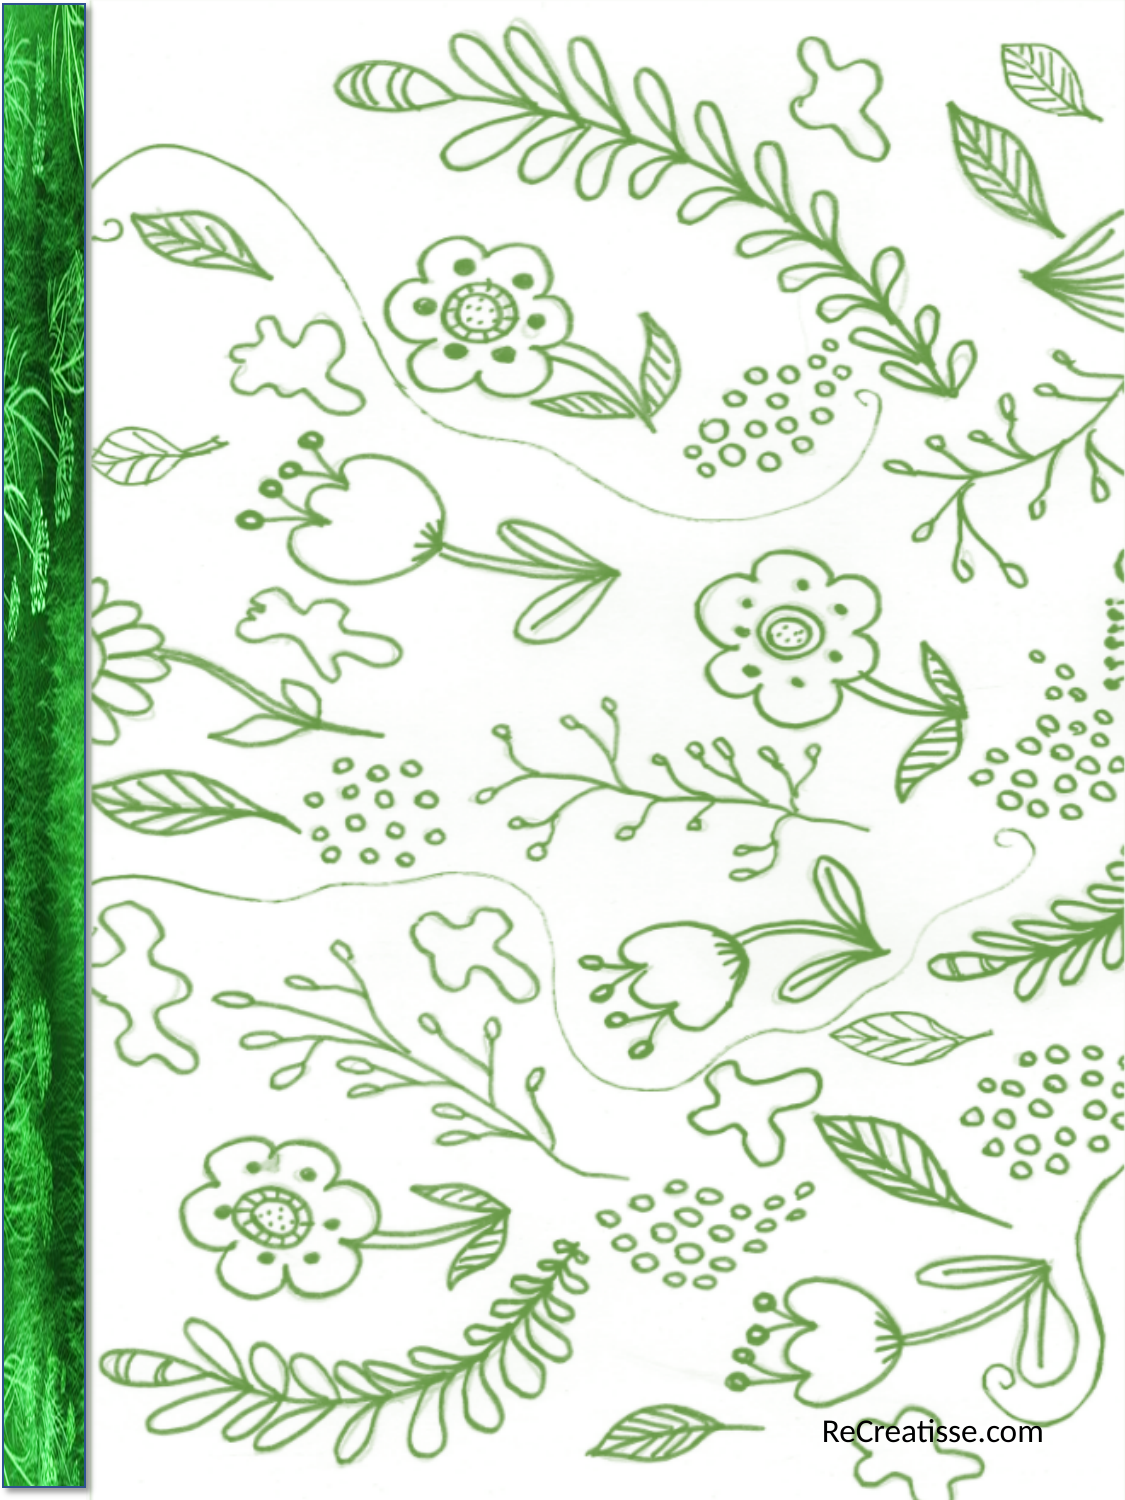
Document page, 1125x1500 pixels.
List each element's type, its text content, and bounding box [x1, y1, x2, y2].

picture [0, 0, 1125, 1500]
text_box ReCreatisse.com [806, 1401, 1125, 1457]
